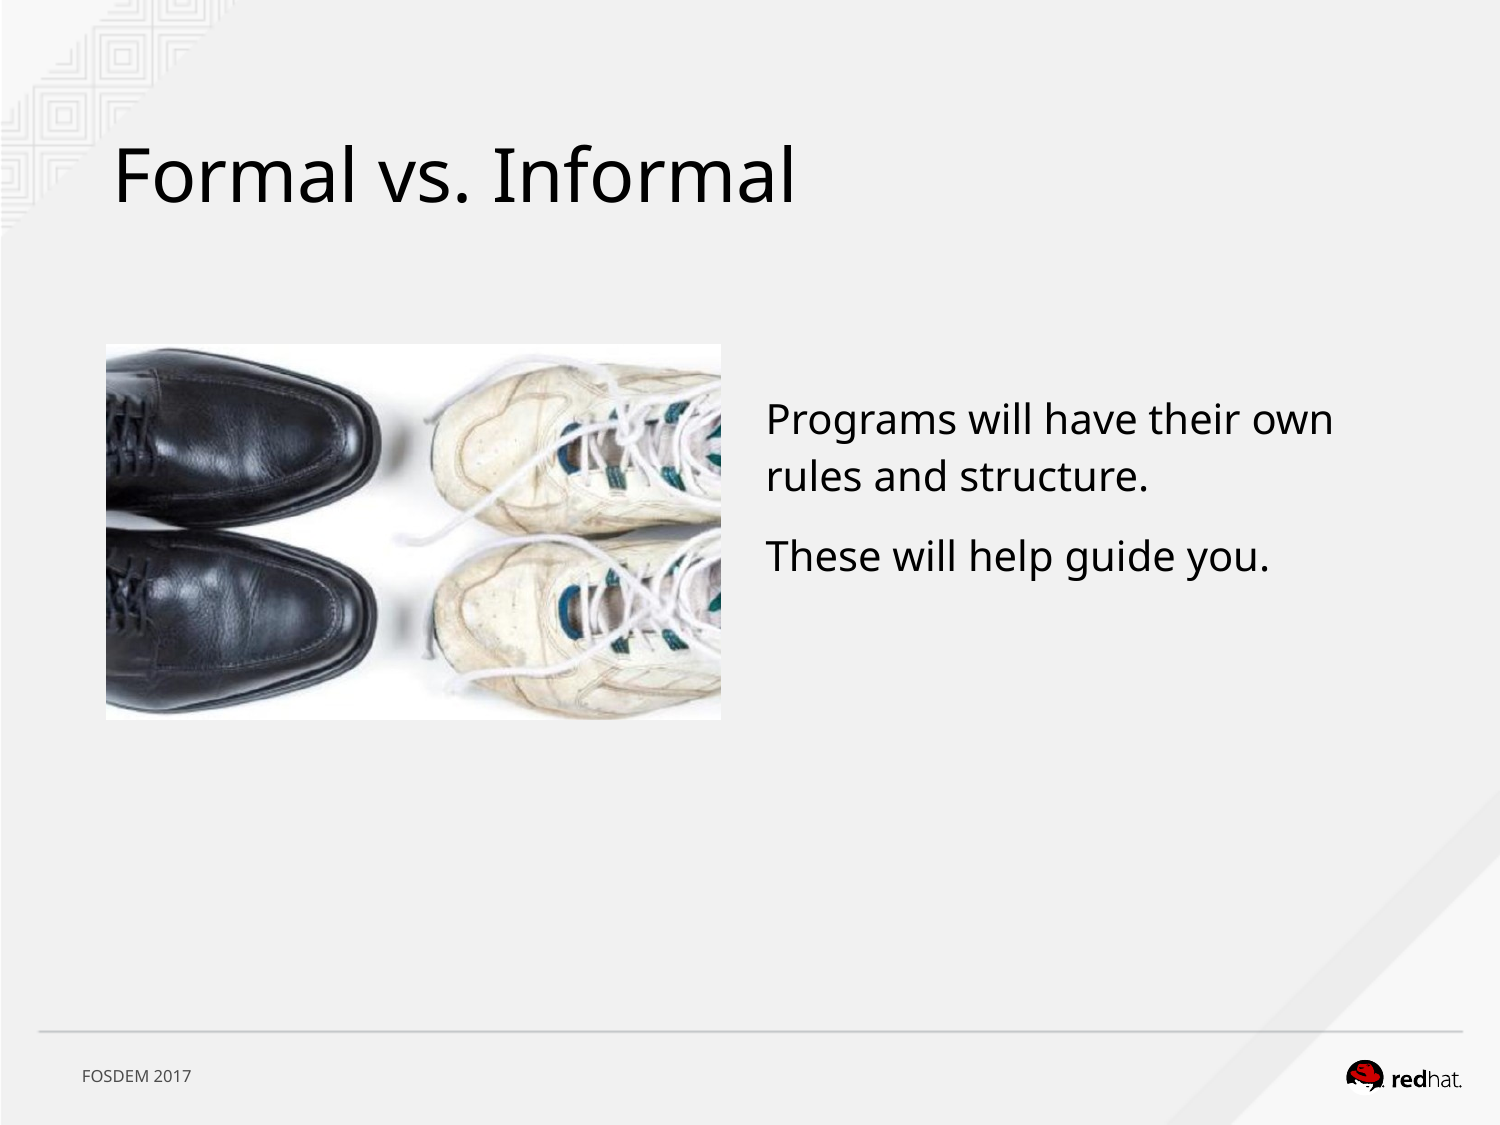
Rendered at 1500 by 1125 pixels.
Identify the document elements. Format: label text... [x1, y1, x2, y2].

text_box Programs will have their own rules and structure. These will help guide you. [765, 389, 1388, 572]
picture [0, 0, 1500, 1125]
title Formal vs. Informal [112, 0, 1388, 225]
